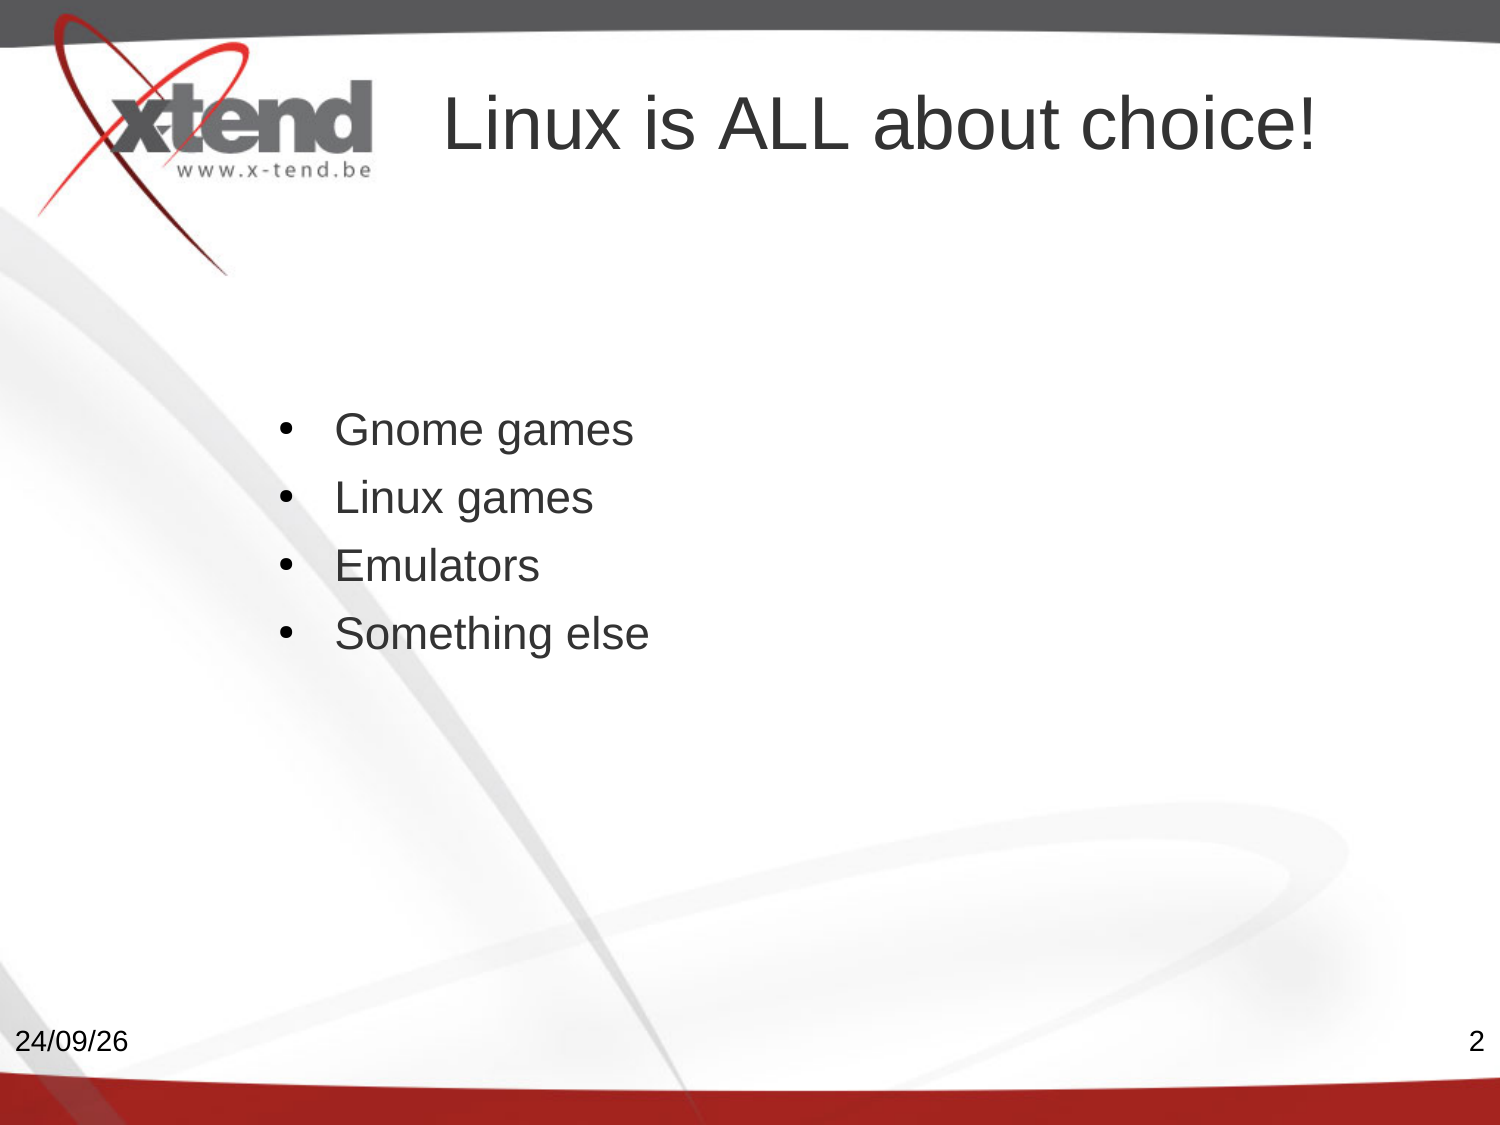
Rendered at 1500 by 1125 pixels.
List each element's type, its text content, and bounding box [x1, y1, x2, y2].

title Linux is ALL about choice! [442, 29, 1447, 218]
list Gnome games Linux games Emulators Something else [278, 404, 1238, 901]
picture [0, 0, 1500, 1125]
